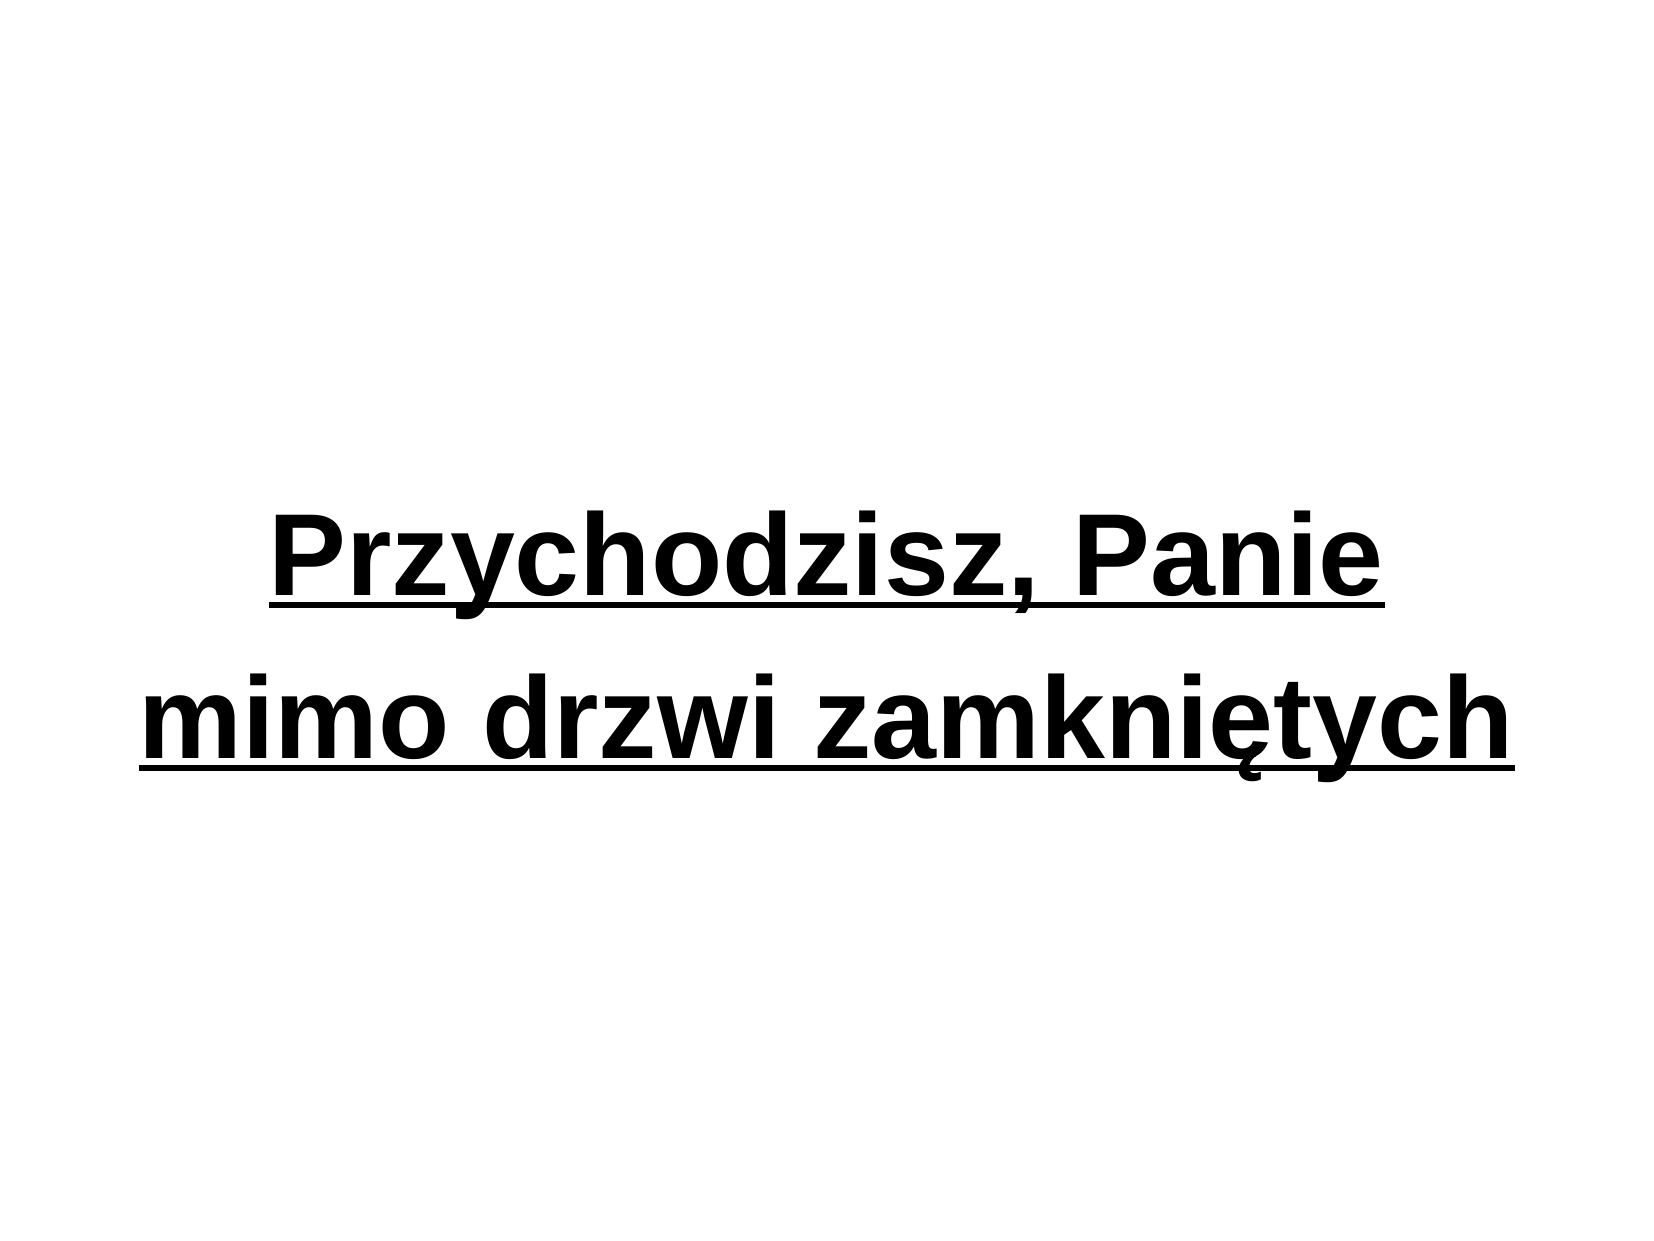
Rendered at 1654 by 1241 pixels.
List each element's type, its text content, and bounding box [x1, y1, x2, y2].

subtitle Przychodzisz, Panie mimo drzwi zamkniętych [0, 0, 1654, 1241]
